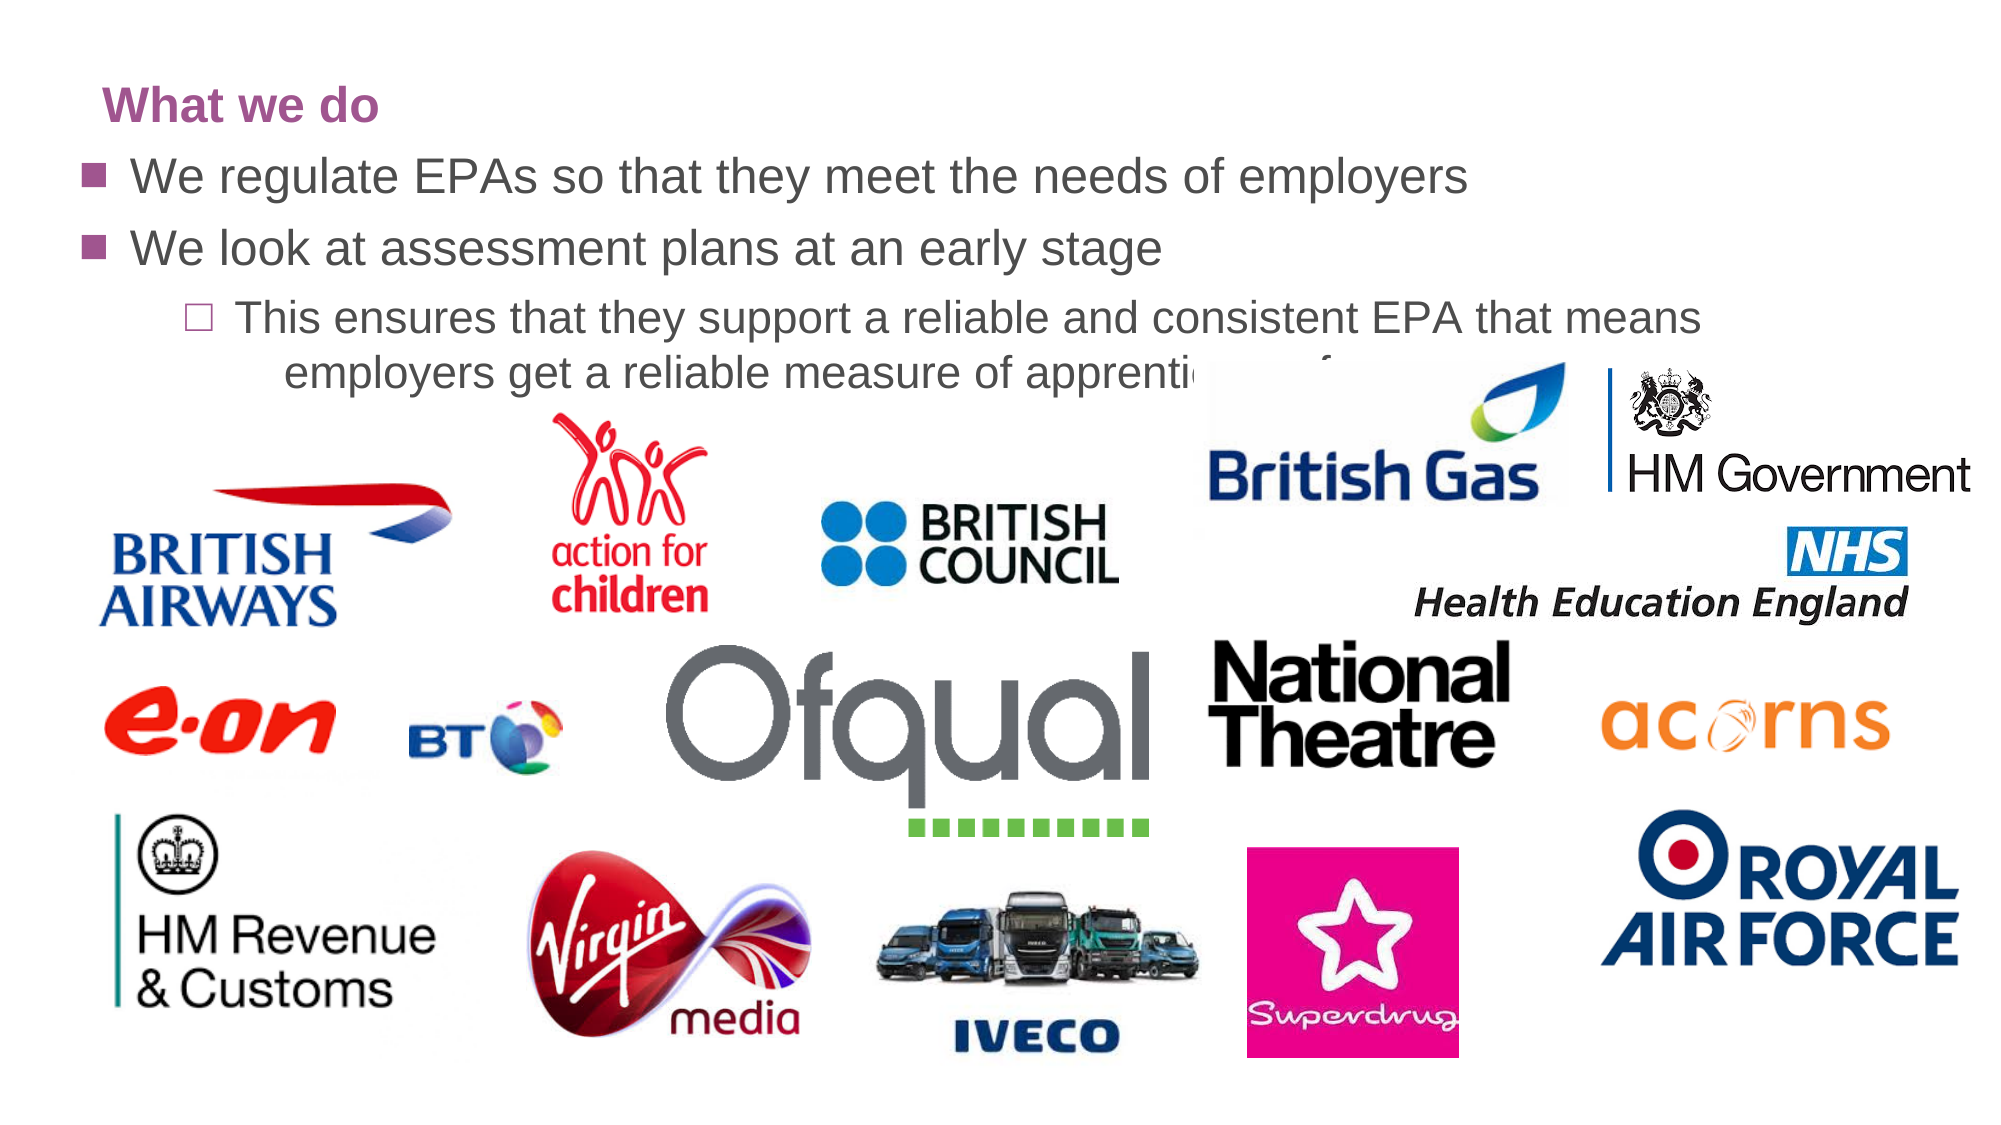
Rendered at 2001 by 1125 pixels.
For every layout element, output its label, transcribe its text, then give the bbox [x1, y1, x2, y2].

picture [39, 410, 812, 686]
picture [821, 446, 1119, 641]
picture [526, 850, 812, 1039]
picture [104, 687, 336, 756]
picture [1193, 360, 1971, 970]
picture [859, 864, 1212, 1071]
picture [71, 700, 563, 1063]
picture [666, 645, 1149, 837]
picture [1608, 363, 1971, 496]
title What we do [102, 66, 1491, 137]
picture [1247, 847, 1459, 1059]
list We regulate EPAs so that they meet the needs of employers We look at assessment plans at an early stage This ensures that they support a reliable and consistent EPA that means employers get a reliable measure of apprentice performance [78, 137, 1879, 976]
